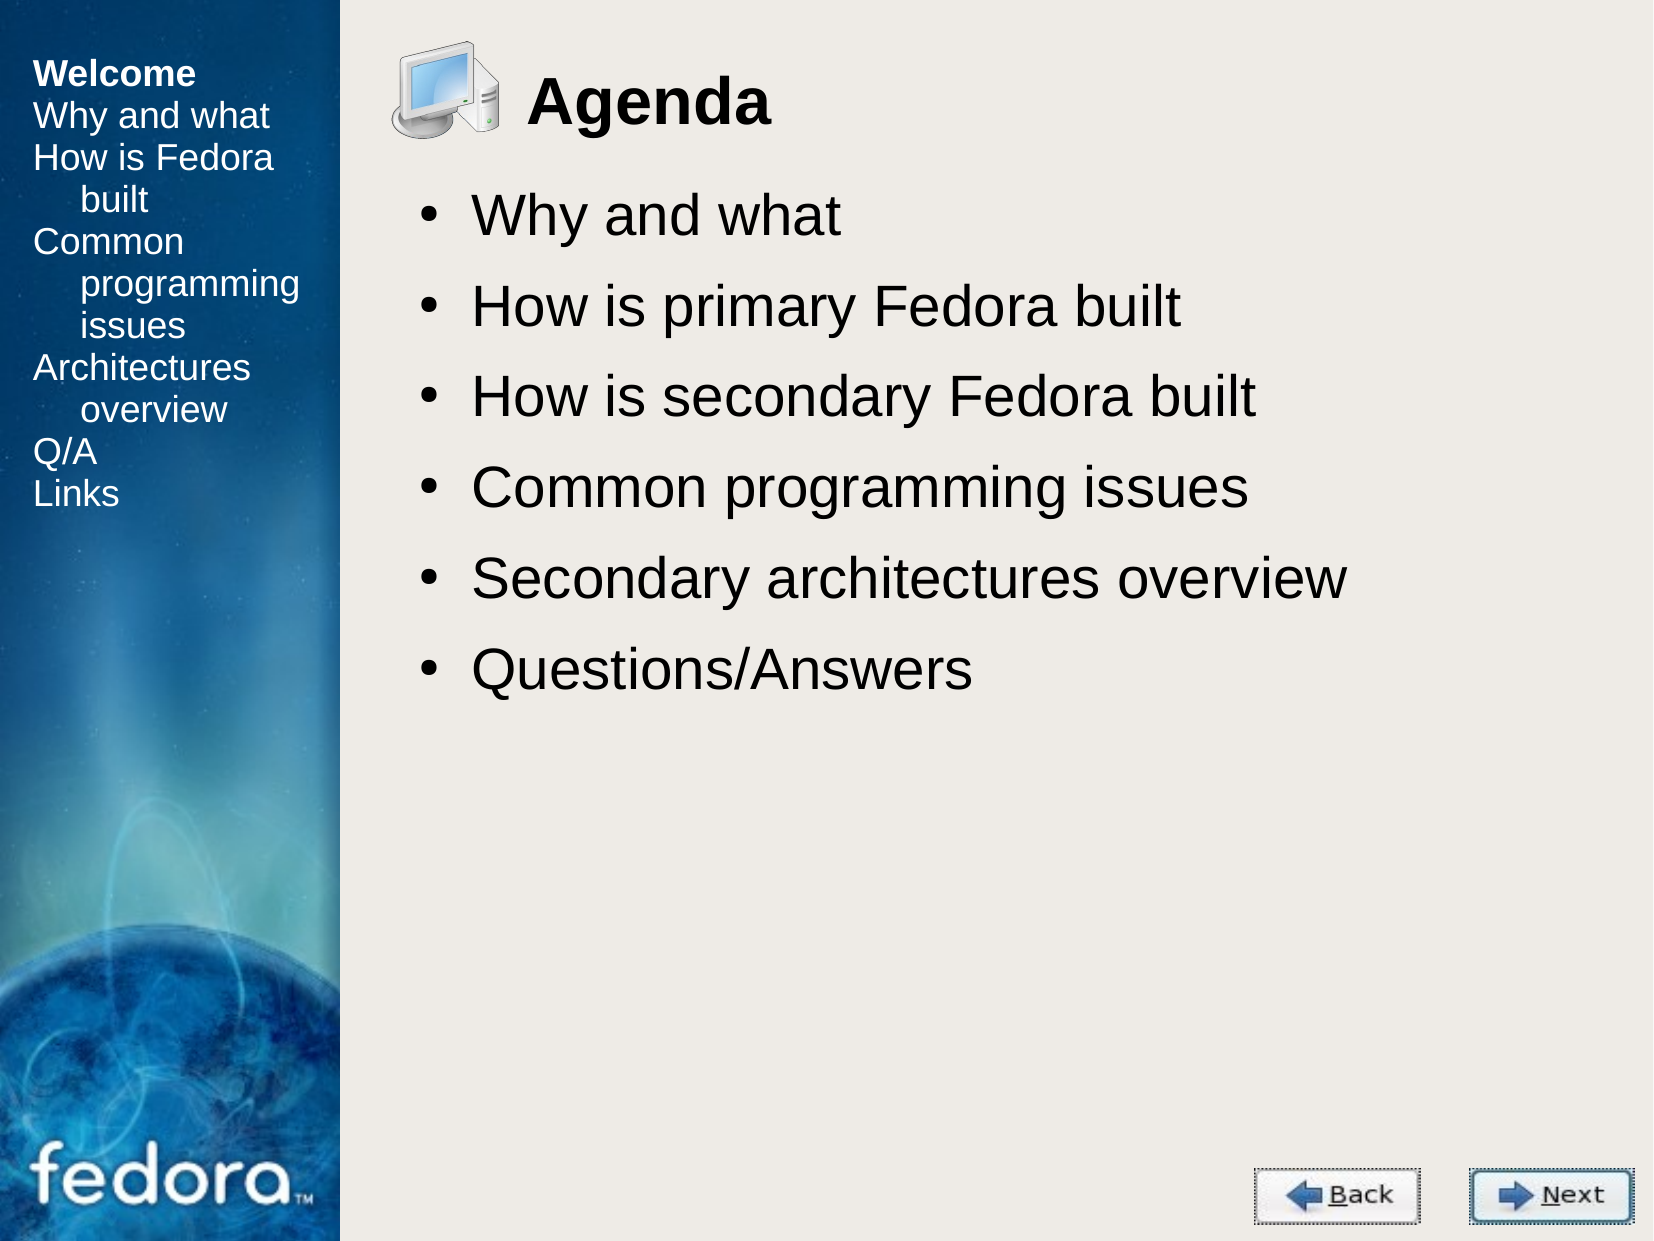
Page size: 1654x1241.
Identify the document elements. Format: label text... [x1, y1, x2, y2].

text_box Welcome Why and what How is Fedora built Common programming issues Architectures overview Q/A Links [18, 45, 327, 523]
picture [0, 0, 1654, 1241]
text_box Agenda [511, 56, 1316, 147]
list Why and what How is primary Fedora built How is secondary Fedora built Common programming issues Secondary architectures overview Questions/Answers [400, 182, 1617, 1096]
